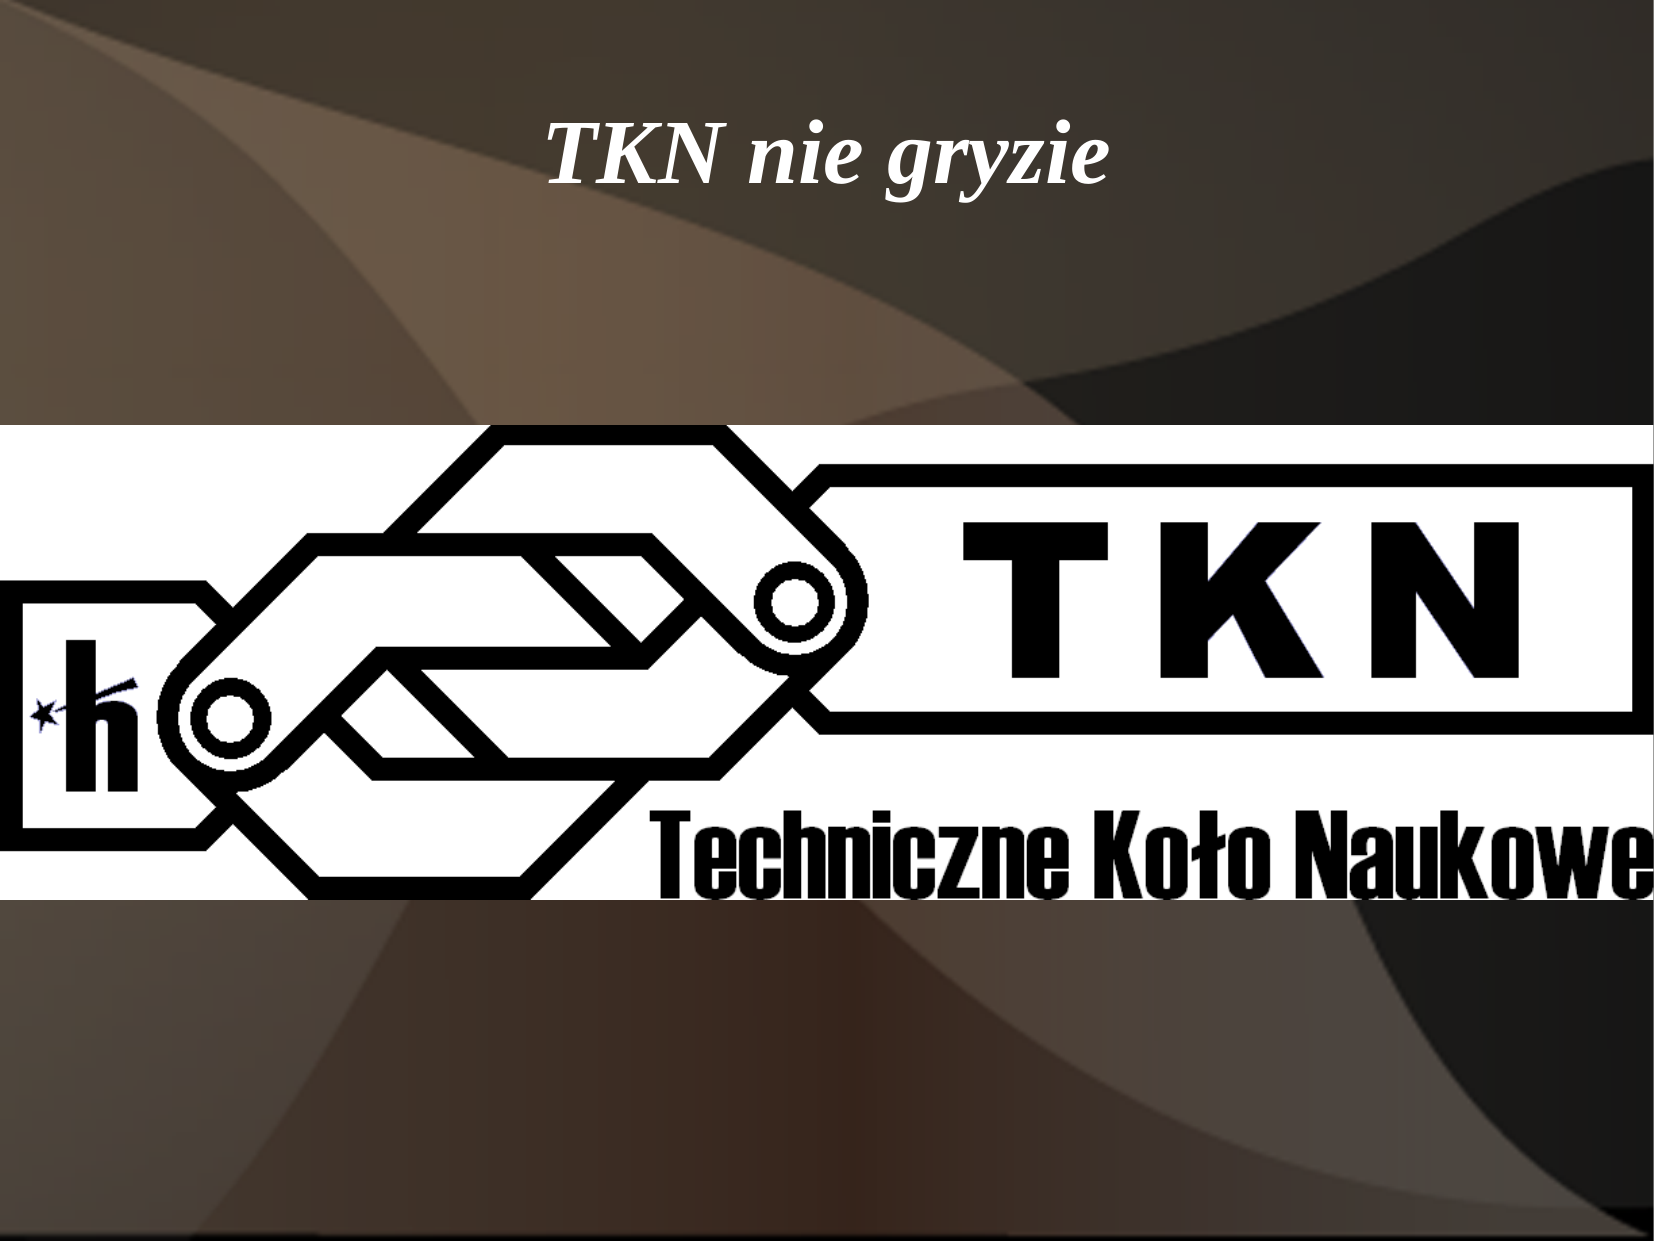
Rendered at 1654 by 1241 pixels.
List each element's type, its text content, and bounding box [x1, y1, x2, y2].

picture [0, 0, 1654, 1241]
title TKN nie gryzie [82, 49, 1571, 257]
